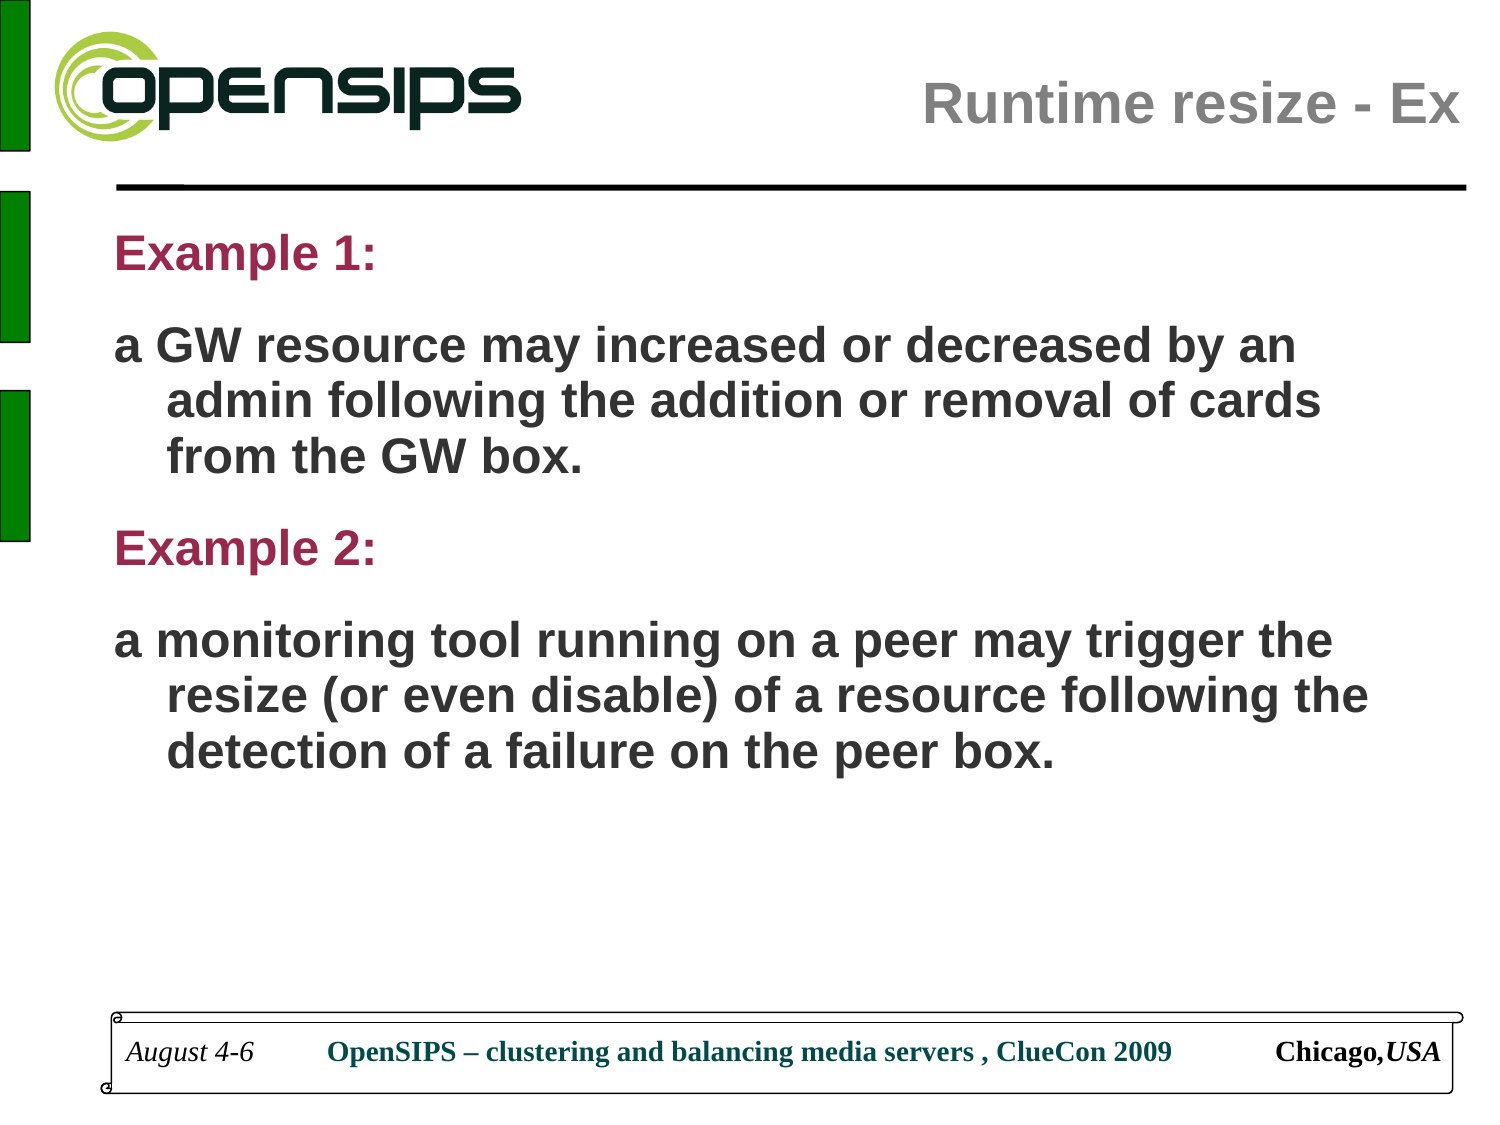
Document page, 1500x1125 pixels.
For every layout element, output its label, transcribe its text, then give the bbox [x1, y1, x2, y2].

picture [51, 27, 532, 148]
title Runtime resize - Ex [299, 44, 1462, 180]
list Example 1: a GW resource may increased or decreased by an admin following the addition or removal of cards from the GW box. Example 2: a monitoring tool running on a peer may trigger the resize (or even disable) of a resource following the detection of a failure on the peer box. [112, 224, 1424, 961]
